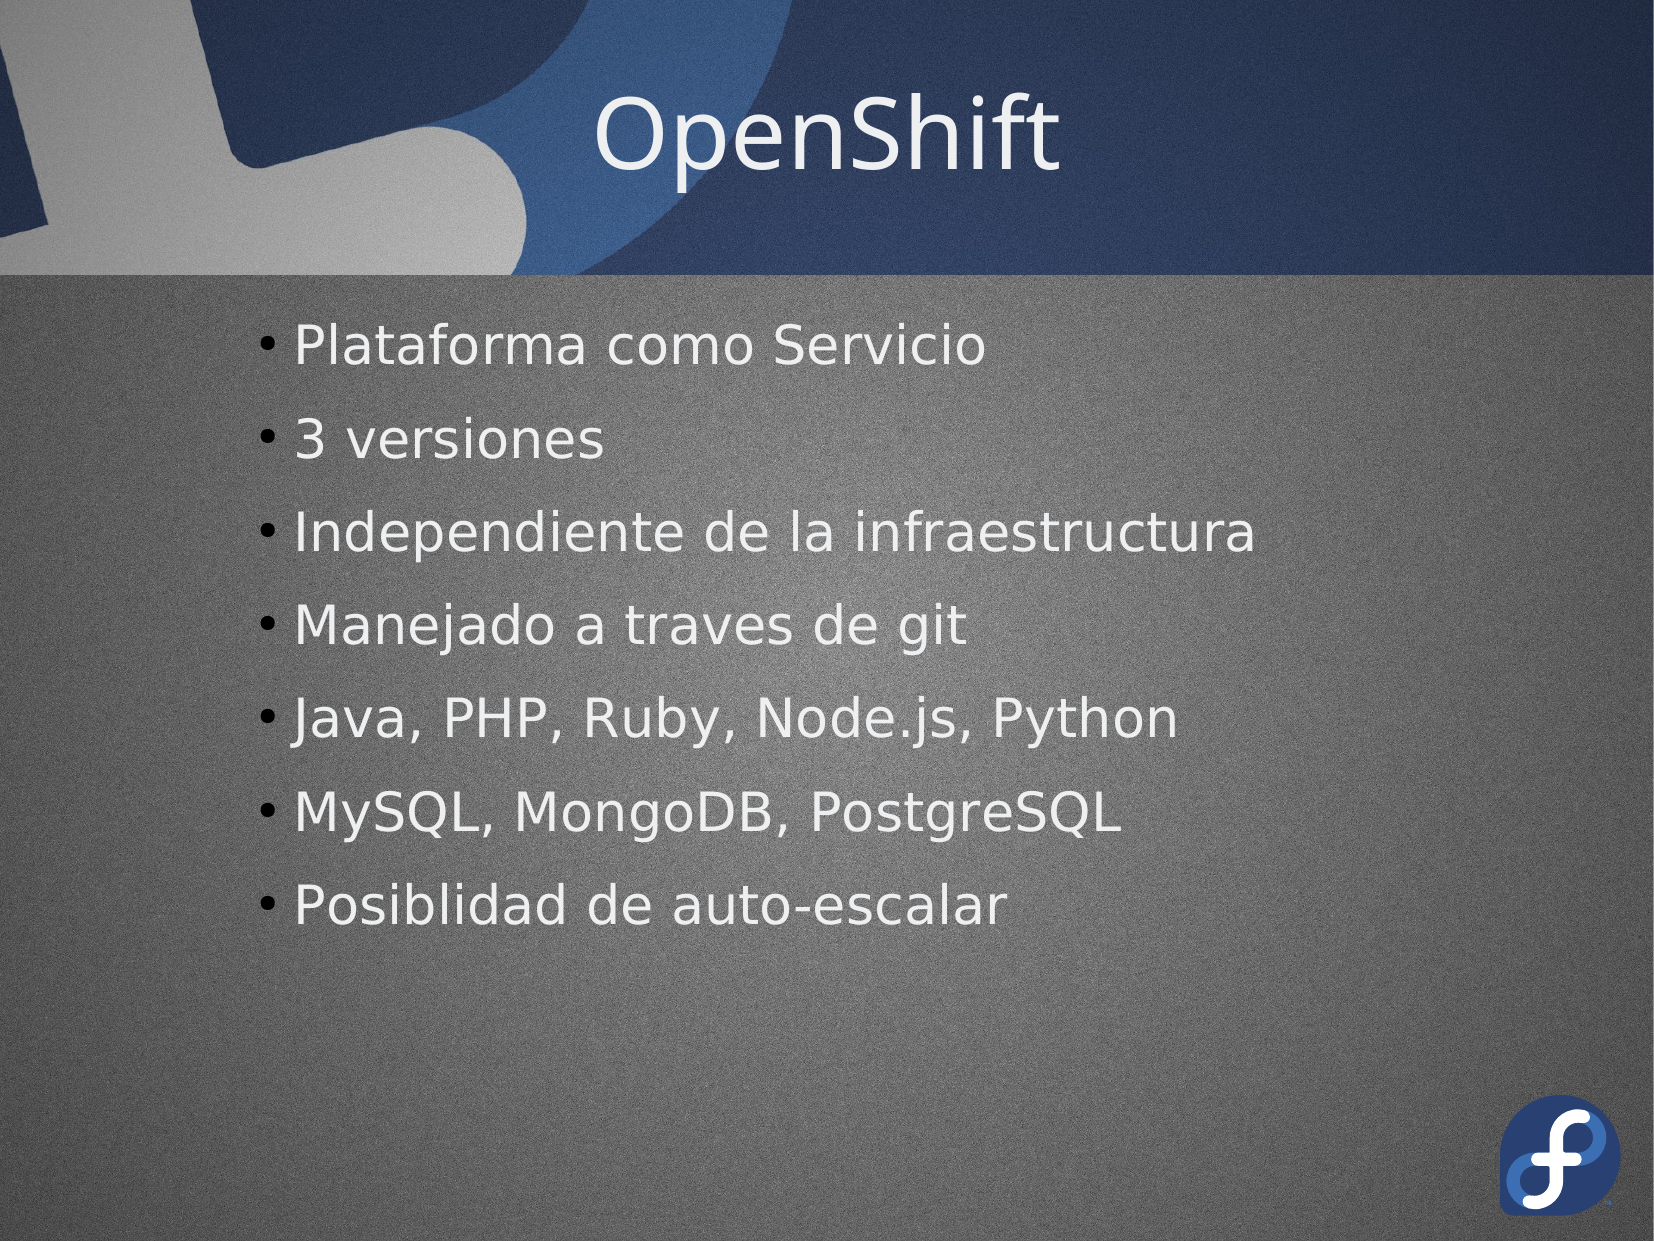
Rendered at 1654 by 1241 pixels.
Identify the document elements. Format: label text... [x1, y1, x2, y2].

text_box Plataforma como Servicio 3 versiones Independiente de la infraestructura Manejado a traves de git Java, PHP, Ruby, Node.js, Python MySQL, MongoDB, PostgreSQL Posiblidad de auto-escalar [239, 312, 1561, 1096]
picture [0, 0, 1654, 1241]
text_box OpenShift [88, 29, 1565, 237]
